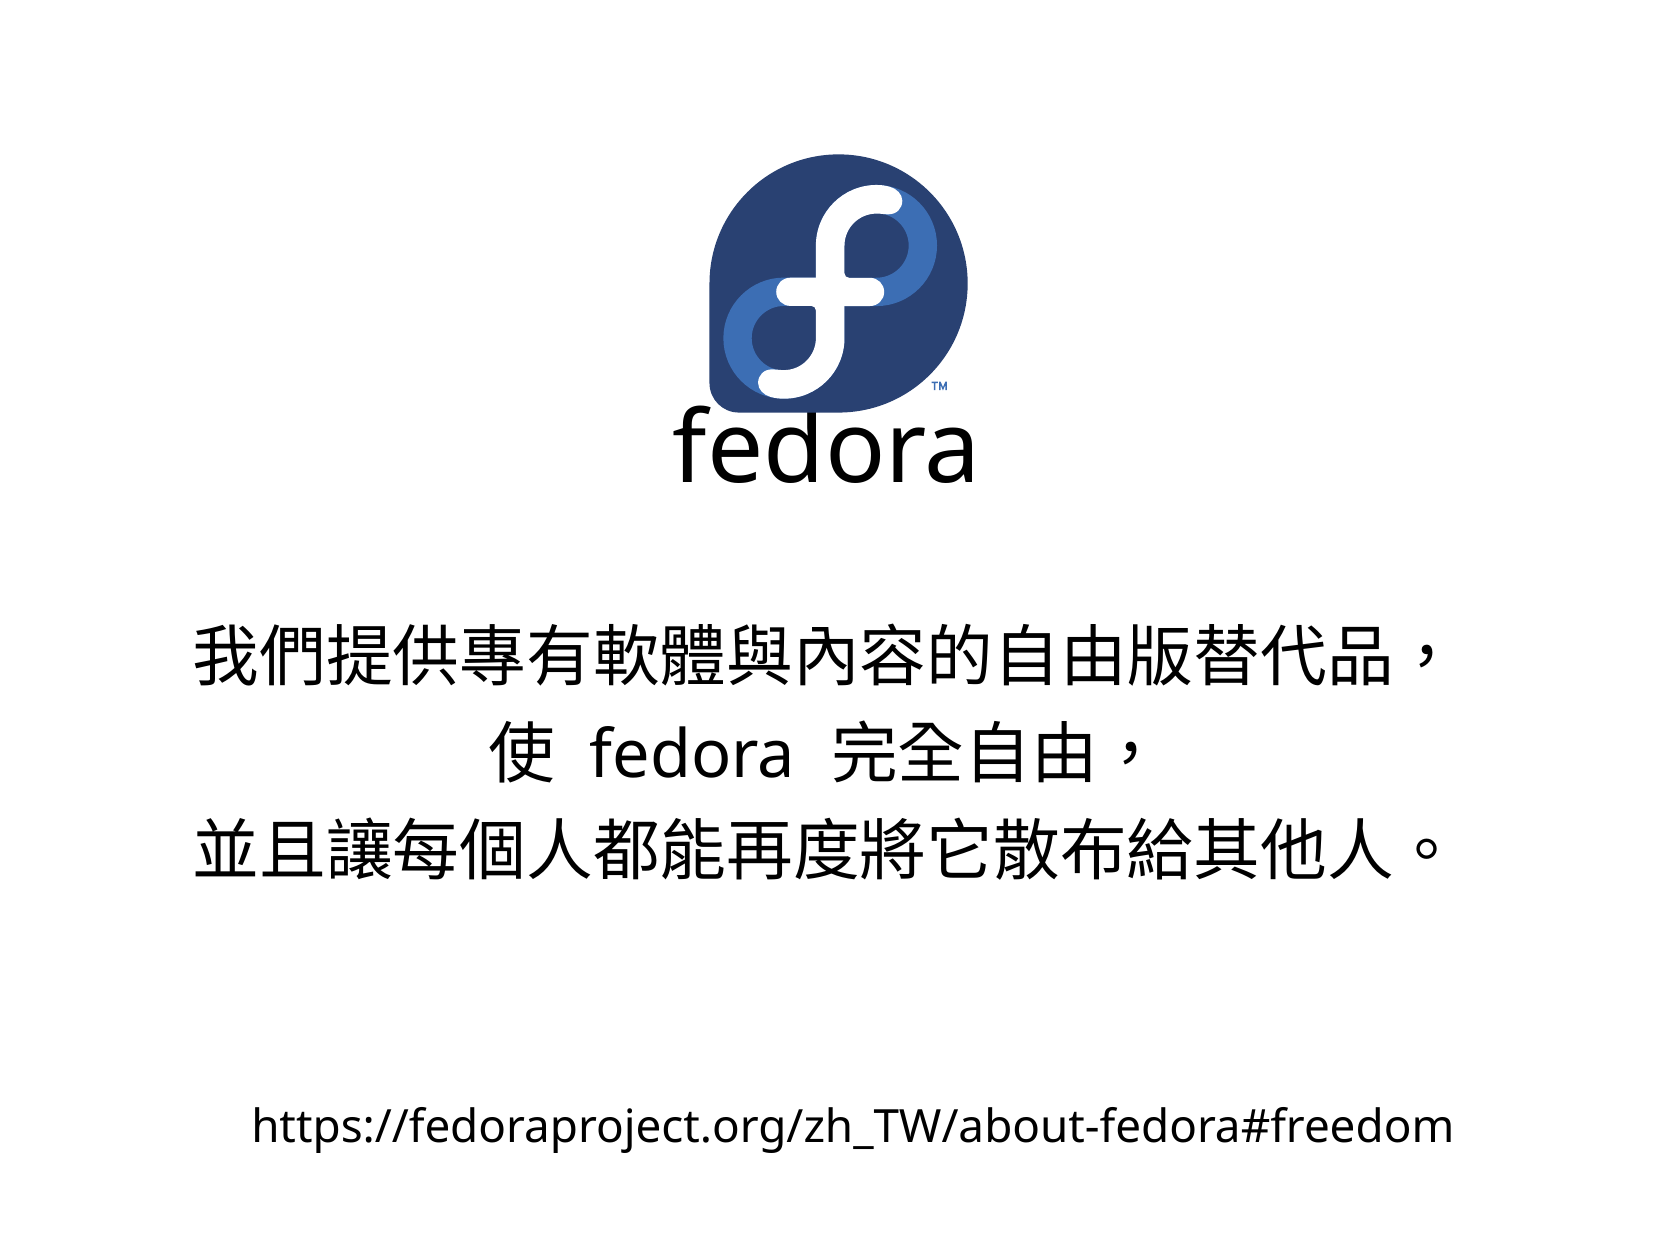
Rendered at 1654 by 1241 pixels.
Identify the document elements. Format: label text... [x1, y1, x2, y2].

picture [708, 153, 969, 414]
subtitle fedora 我們提供專有軟體與內容的自由版替代品， 使 fedora 完全自由， 並且讓每個人都能再度將它散布給其他人。 [82, 259, 1571, 1010]
text_box https://fedoraproject.org/zh_TW/about-fedora#freedom [236, 1086, 1418, 1155]
